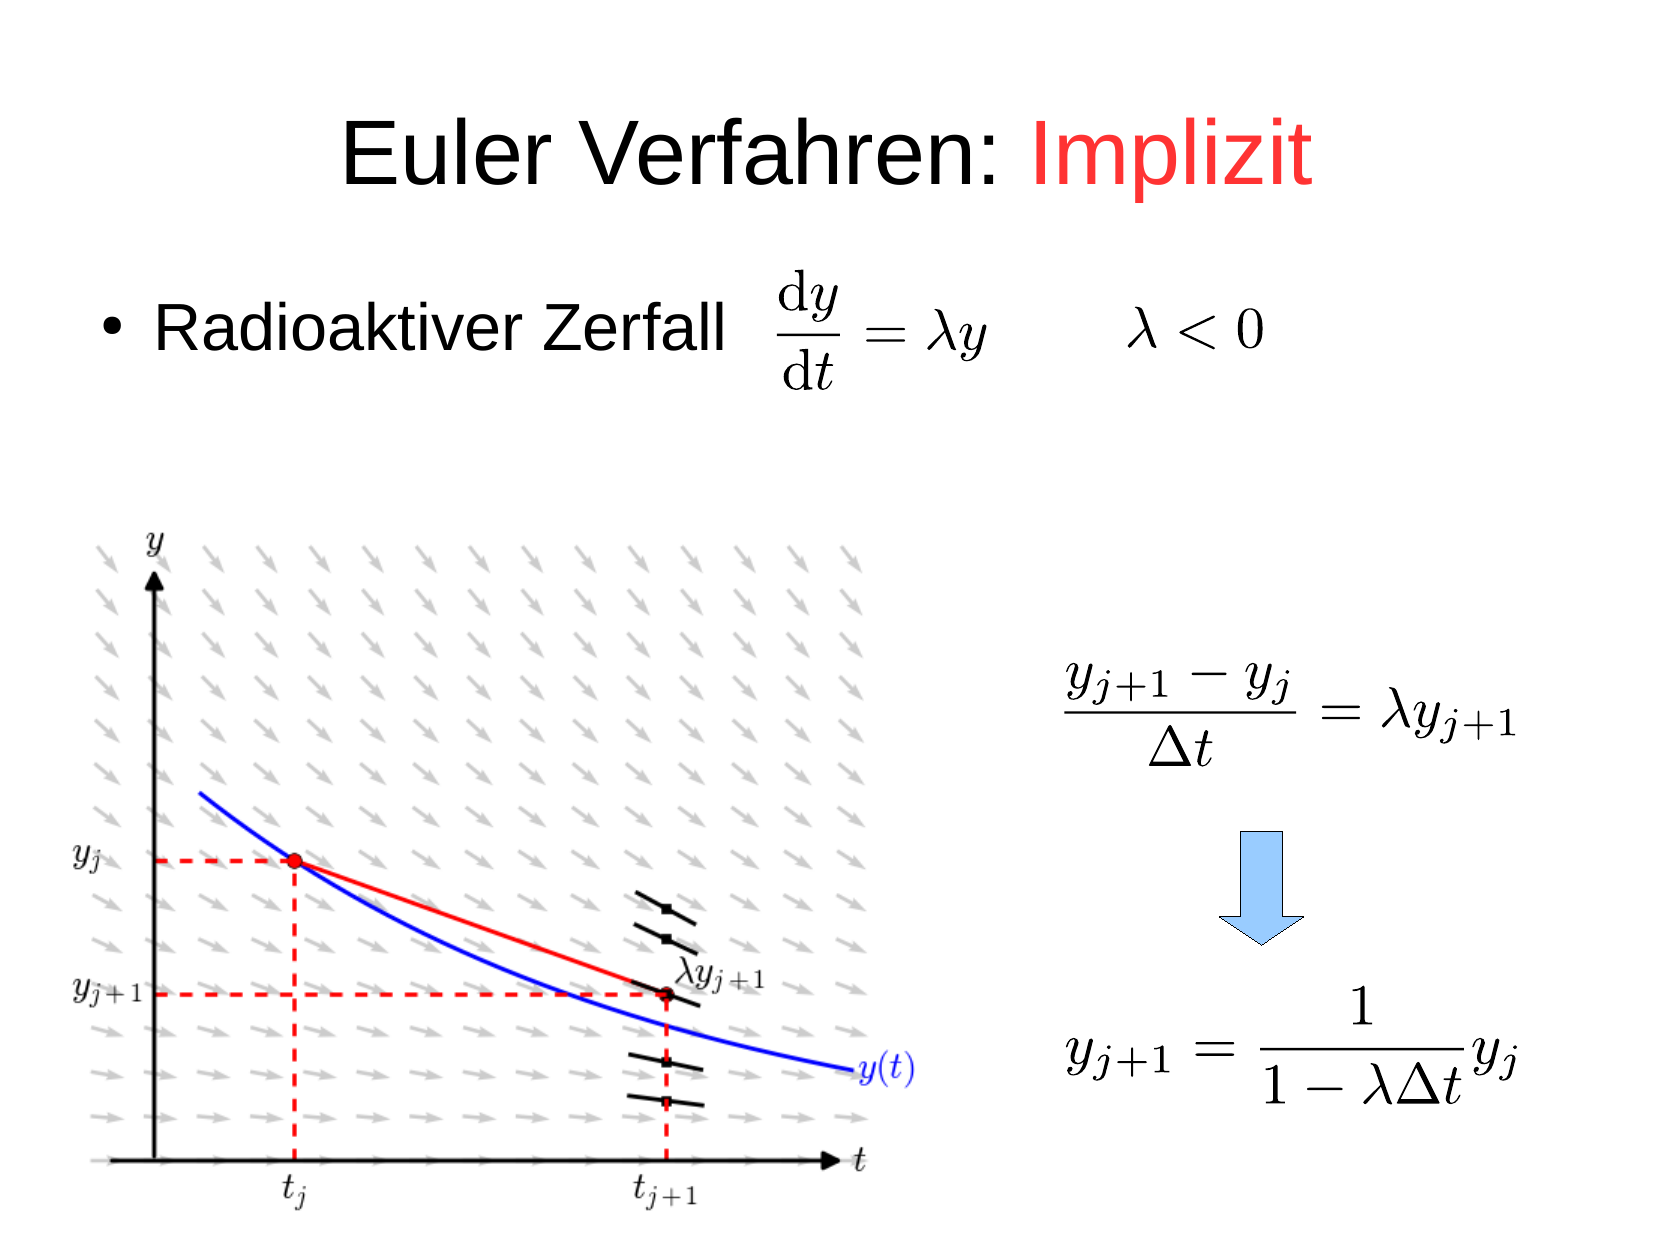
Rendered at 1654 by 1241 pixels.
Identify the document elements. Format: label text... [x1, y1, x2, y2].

text_box [1064, 985, 1521, 1109]
text_box [1124, 306, 1265, 350]
picture [0, 485, 960, 1236]
text_box [1219, 831, 1304, 946]
title Euler Verfahren: Implizit [82, 49, 1571, 257]
list Radioaktiver Zerfall [82, 290, 1571, 1094]
text_box [776, 269, 989, 390]
text_box [1064, 654, 1519, 767]
